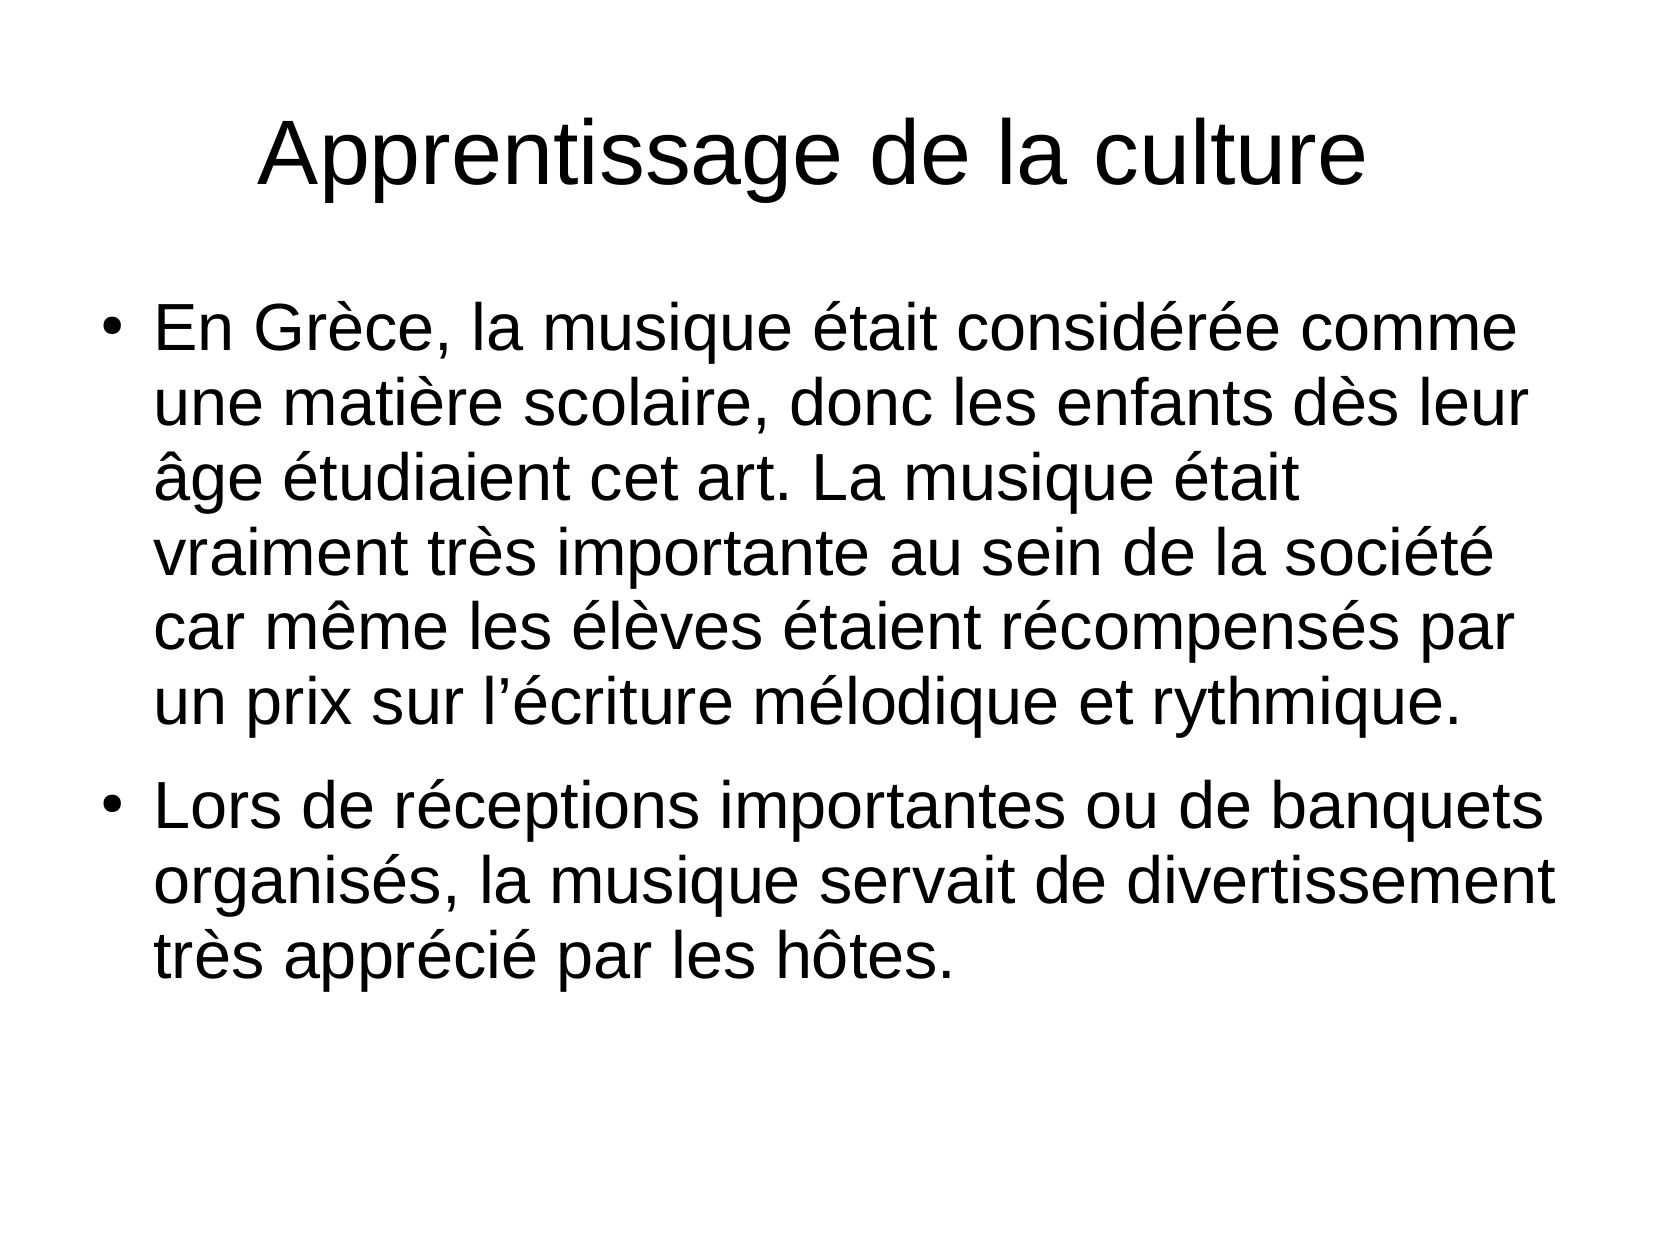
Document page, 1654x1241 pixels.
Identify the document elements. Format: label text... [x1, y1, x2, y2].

title Apprentissage de la culture [82, 49, 1571, 257]
list En Grèce, la musique était considérée comme une matière scolaire, donc les enfants dès leur âge étudiaient cet art. La musique était vraiment très importante au sein de la société car même les élèves étaient récompensés par un prix sur l’écriture mélodique et rythmique. Lors de réceptions importantes ou de banquets organisés, la musique servait de divertissement très apprécié par les hôtes. [82, 290, 1571, 1010]
